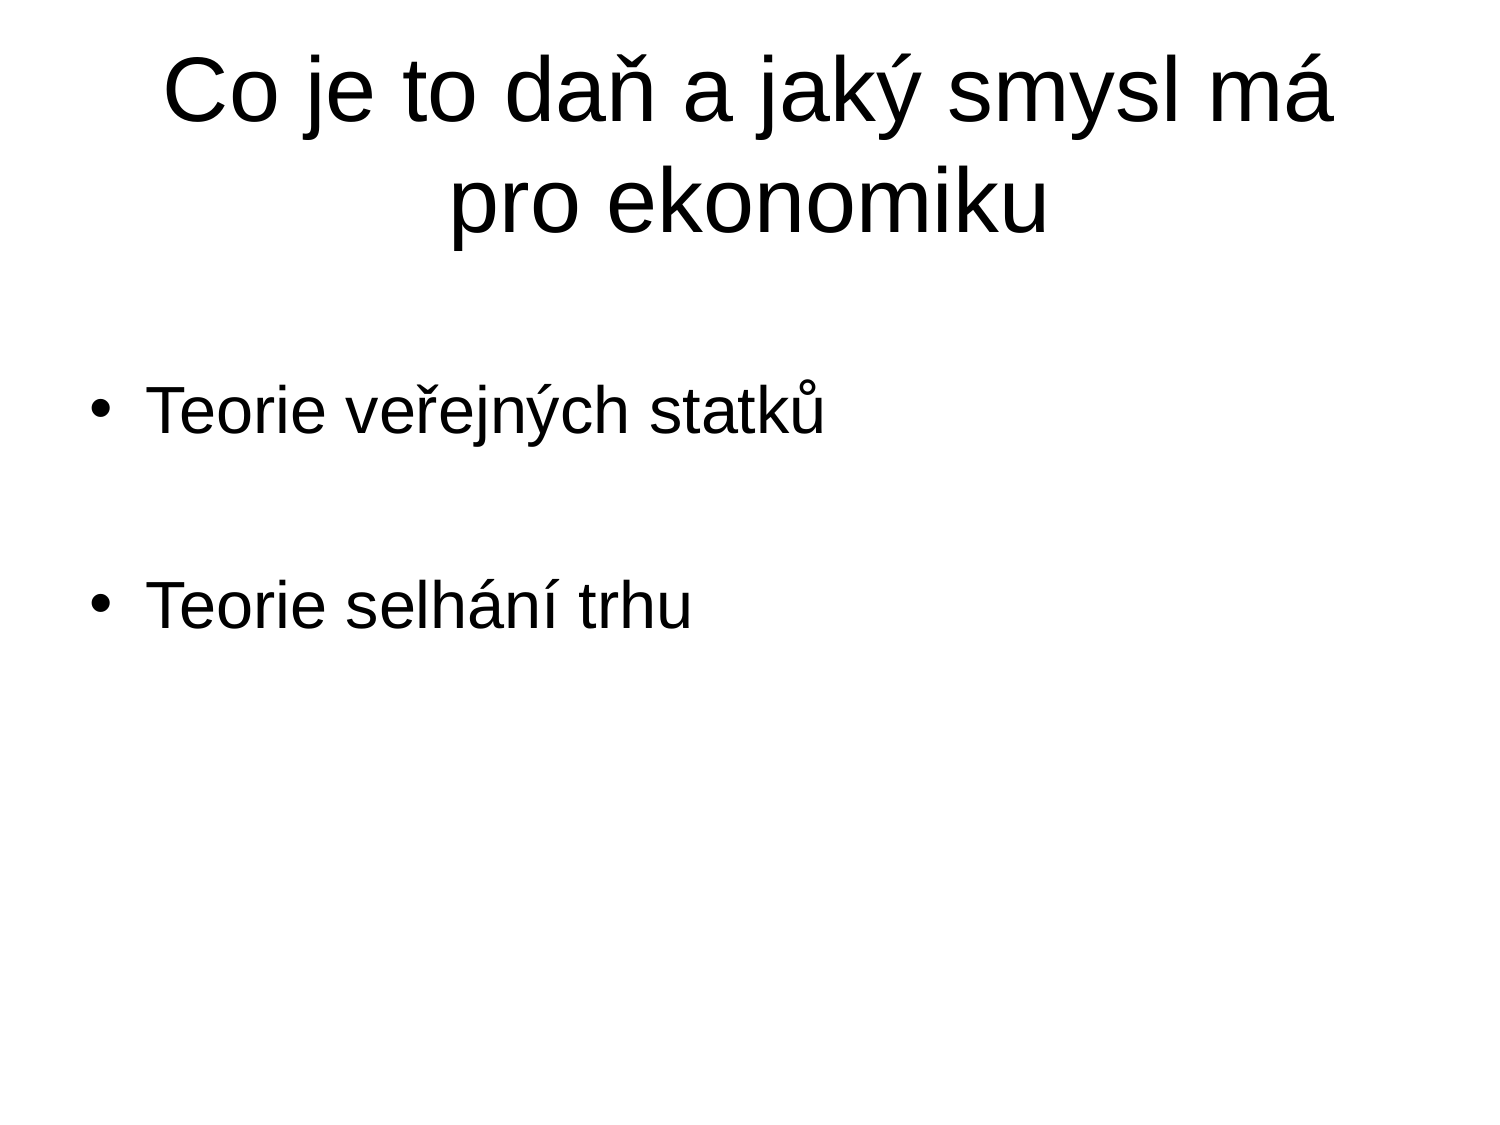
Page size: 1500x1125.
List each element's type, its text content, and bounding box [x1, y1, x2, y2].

list Teorie veřejných statků Teorie selhání trhu [75, 262, 1425, 1005]
title Co je to daň a jaký smysl má pro ekonomiku [75, 21, 1425, 257]
